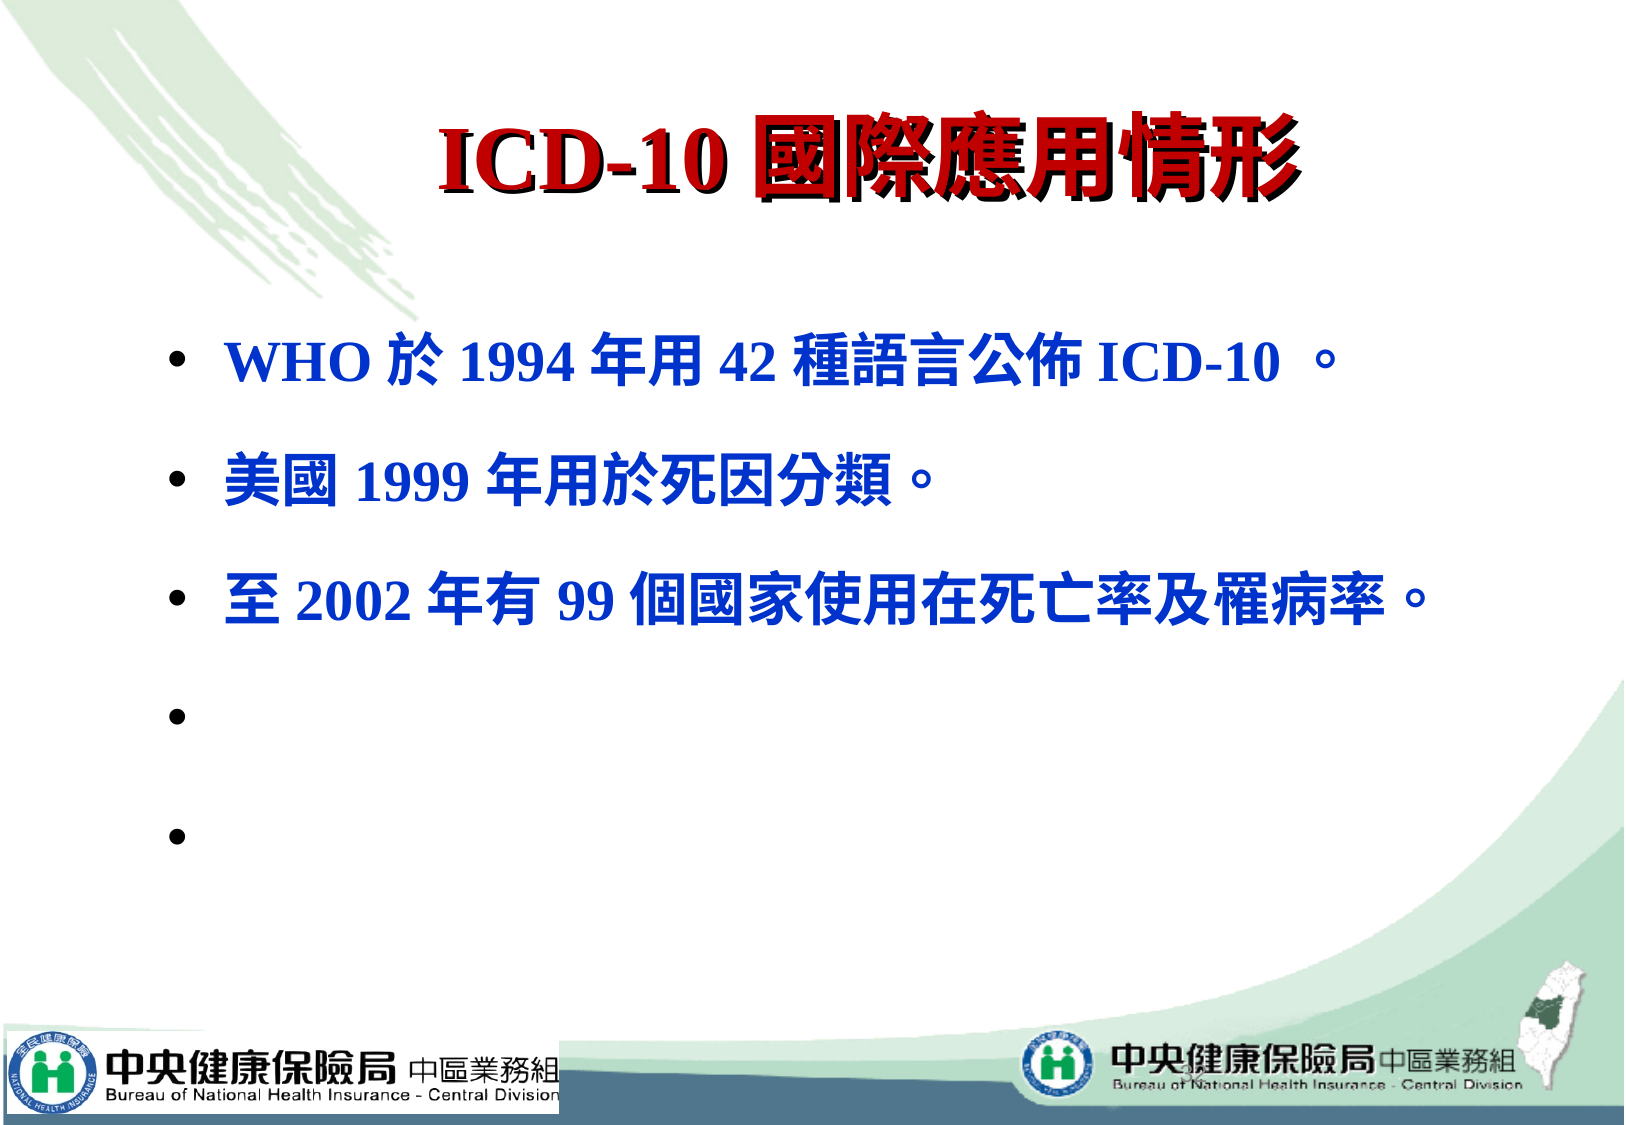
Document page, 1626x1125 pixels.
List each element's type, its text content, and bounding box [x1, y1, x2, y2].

list WHO於1994年用42種語言公佈ICD-10。 美國1999年用於死因分類。 至2002年有99個國家使用在死亡率及罹病率。 [152, 281, 1524, 994]
title ICD-10國際應用情形 [139, 58, 1598, 247]
text_box [1164, 1042, 1544, 1103]
